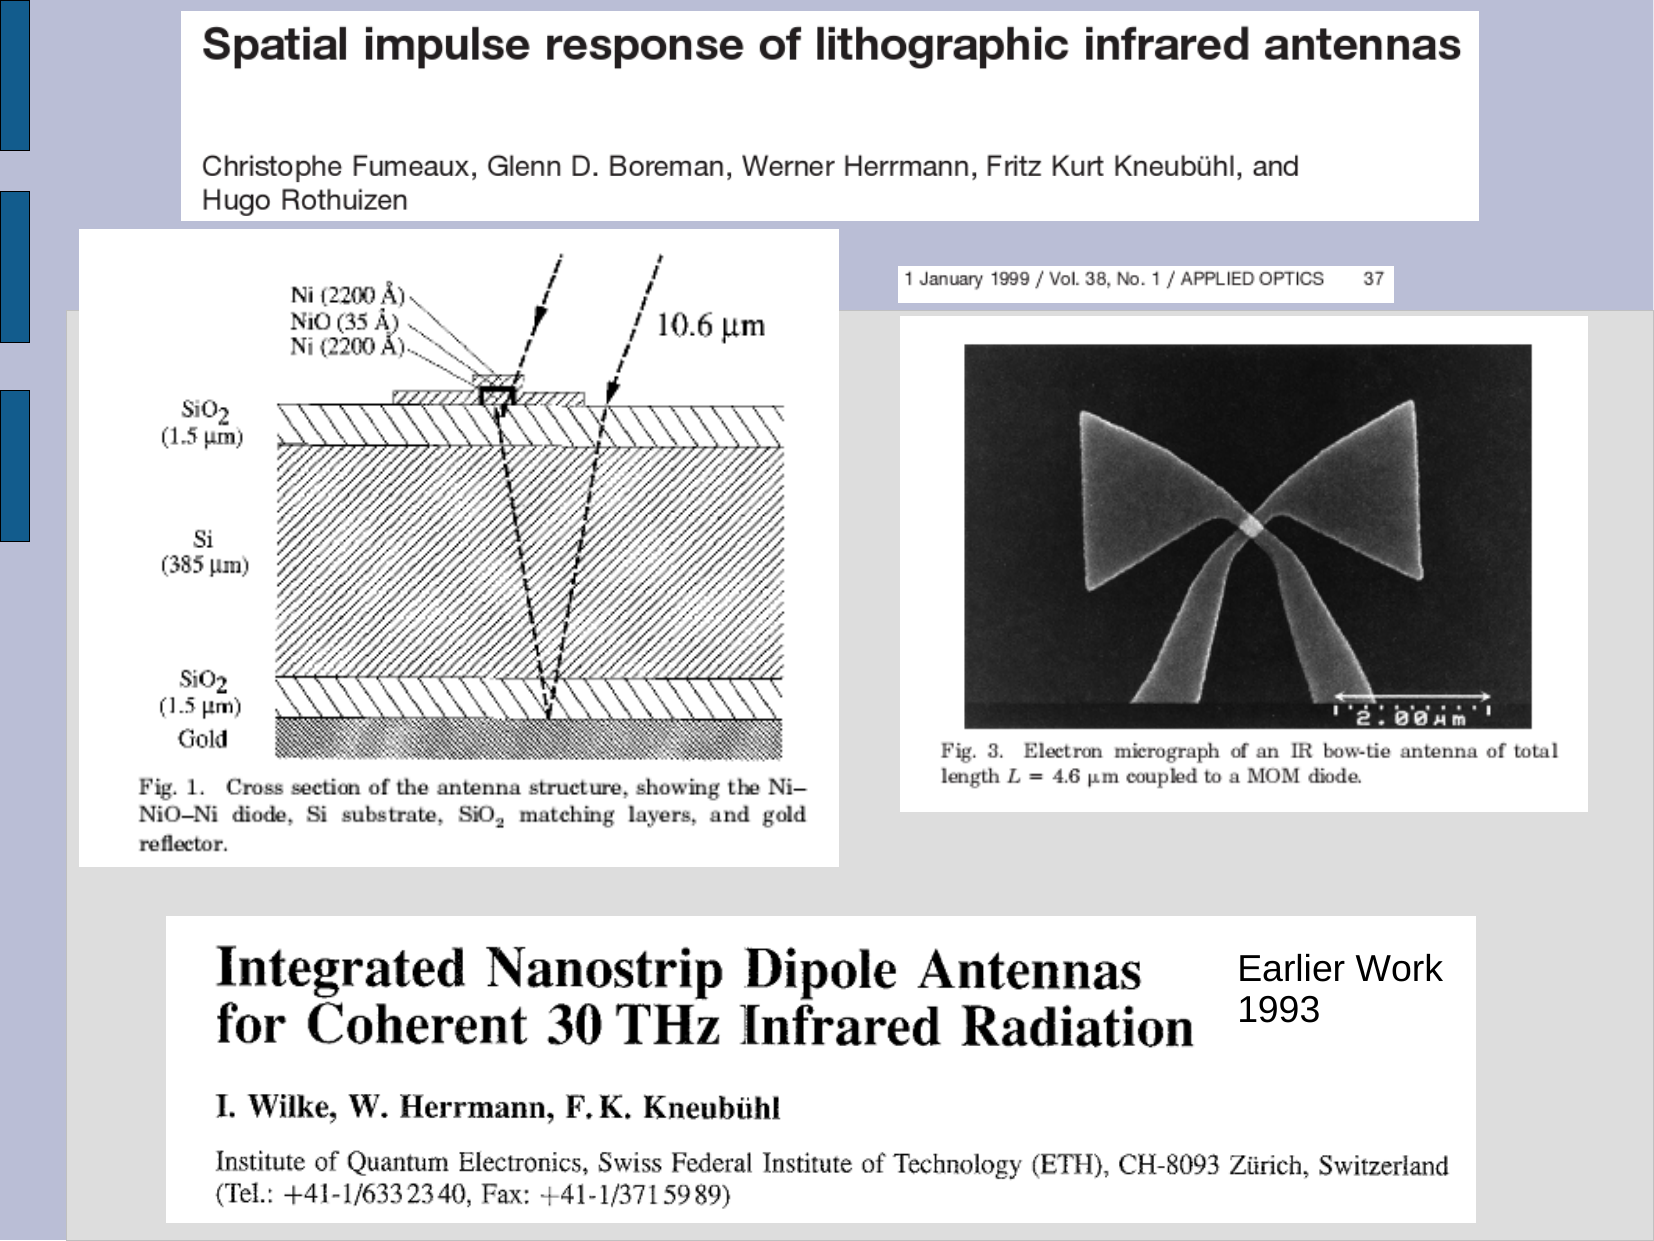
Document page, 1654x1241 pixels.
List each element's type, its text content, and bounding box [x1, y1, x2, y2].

picture [181, 11, 1479, 221]
picture [898, 266, 1394, 303]
picture [79, 229, 839, 867]
picture [900, 316, 1588, 812]
text_box Earlier Work 1993 [1222, 939, 1459, 1039]
picture [166, 916, 1476, 1224]
